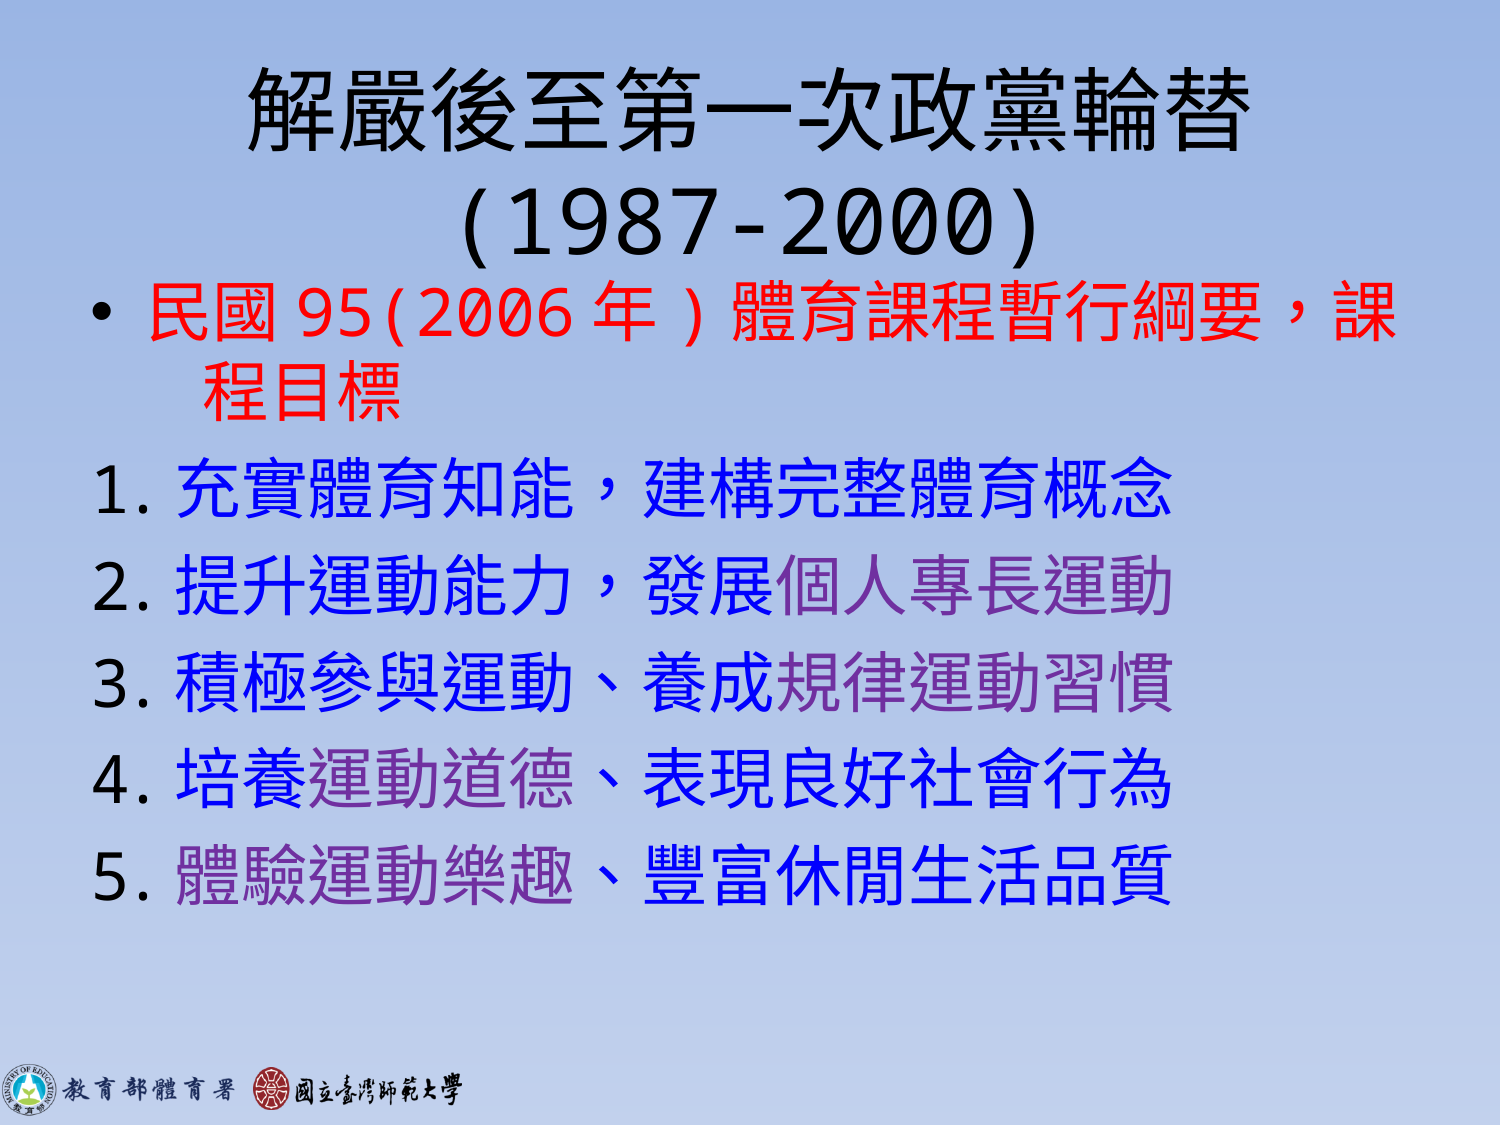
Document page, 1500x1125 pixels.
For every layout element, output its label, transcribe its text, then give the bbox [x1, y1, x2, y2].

list 民國95(2006年)體育課程暫行綱要，課程目標 充實體育知能，建構完整體育概念 提升運動能力，發展個人專長運動 積極參與運動、養成規律運動習慣 培養運動道德、表現良好社會行為 體驗運動樂趣、豐富休閒生活品質 [75, 262, 1426, 1005]
title 解嚴後至第一次政黨輪替 (1987-2000) [75, 45, 1426, 233]
